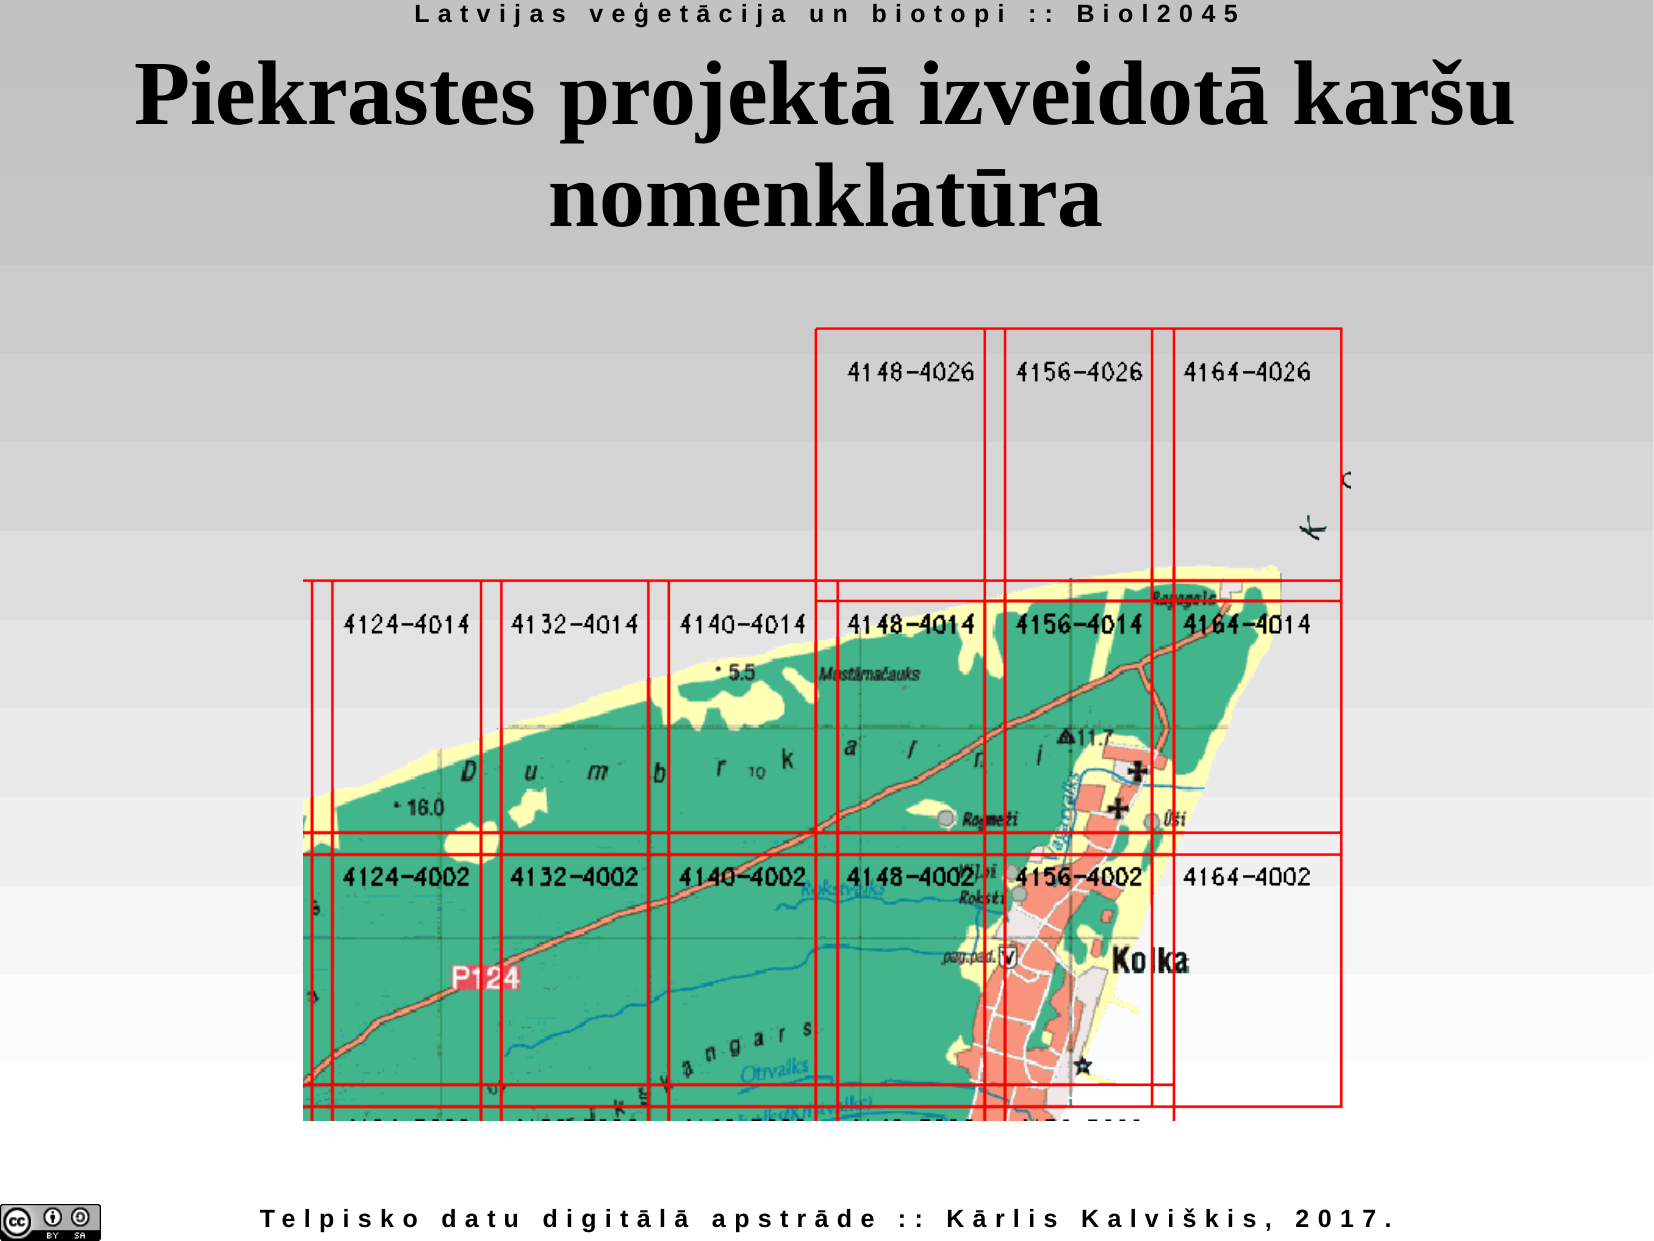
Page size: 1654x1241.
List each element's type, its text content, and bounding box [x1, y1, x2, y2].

title Piekrastes projektā izveidotā karšu nomenklatūra [0, 1, 1654, 287]
picture [0, 287, 1654, 1241]
